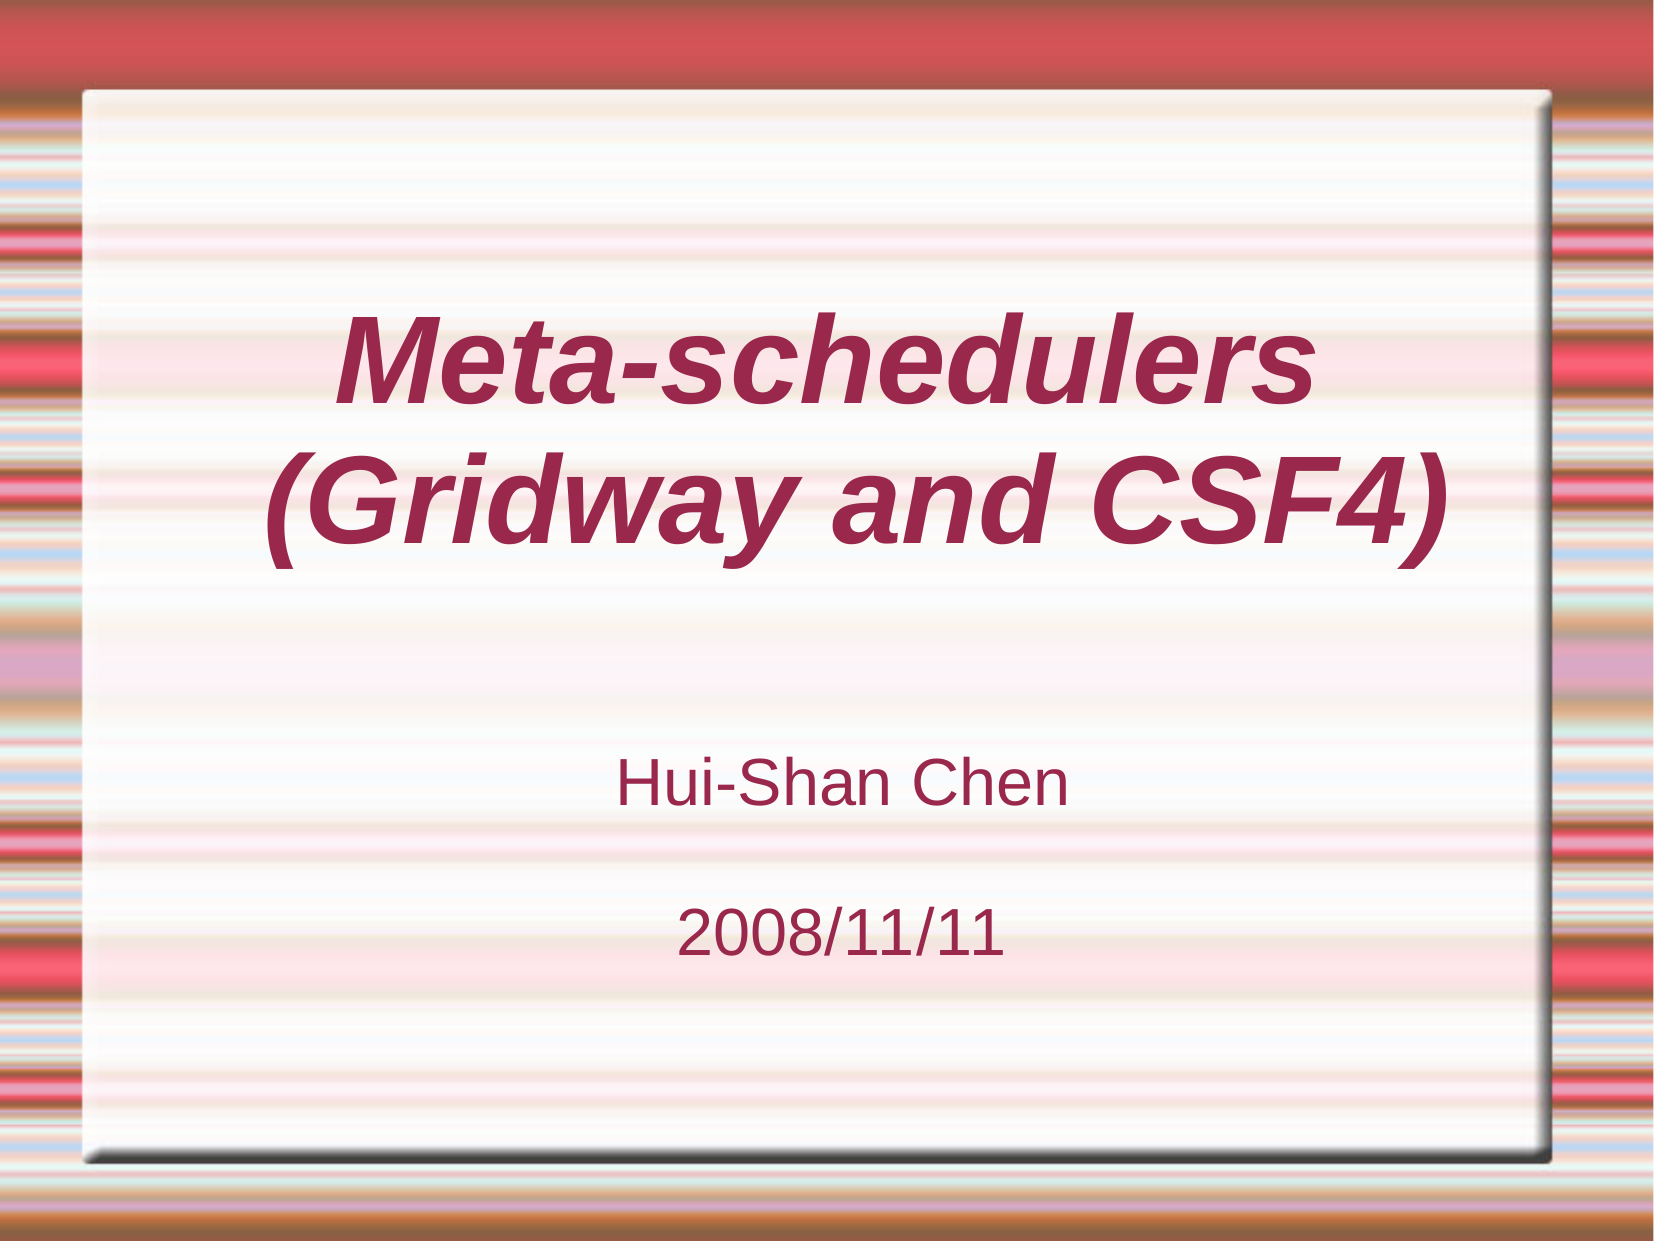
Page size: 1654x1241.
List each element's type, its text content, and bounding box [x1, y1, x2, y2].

subtitle Hui-Shan Chen 2008/11/11 [134, 590, 1516, 1125]
picture [0, 0, 1654, 1241]
title Meta-schedulers (Gridway and CSF4) [121, 122, 1534, 739]
